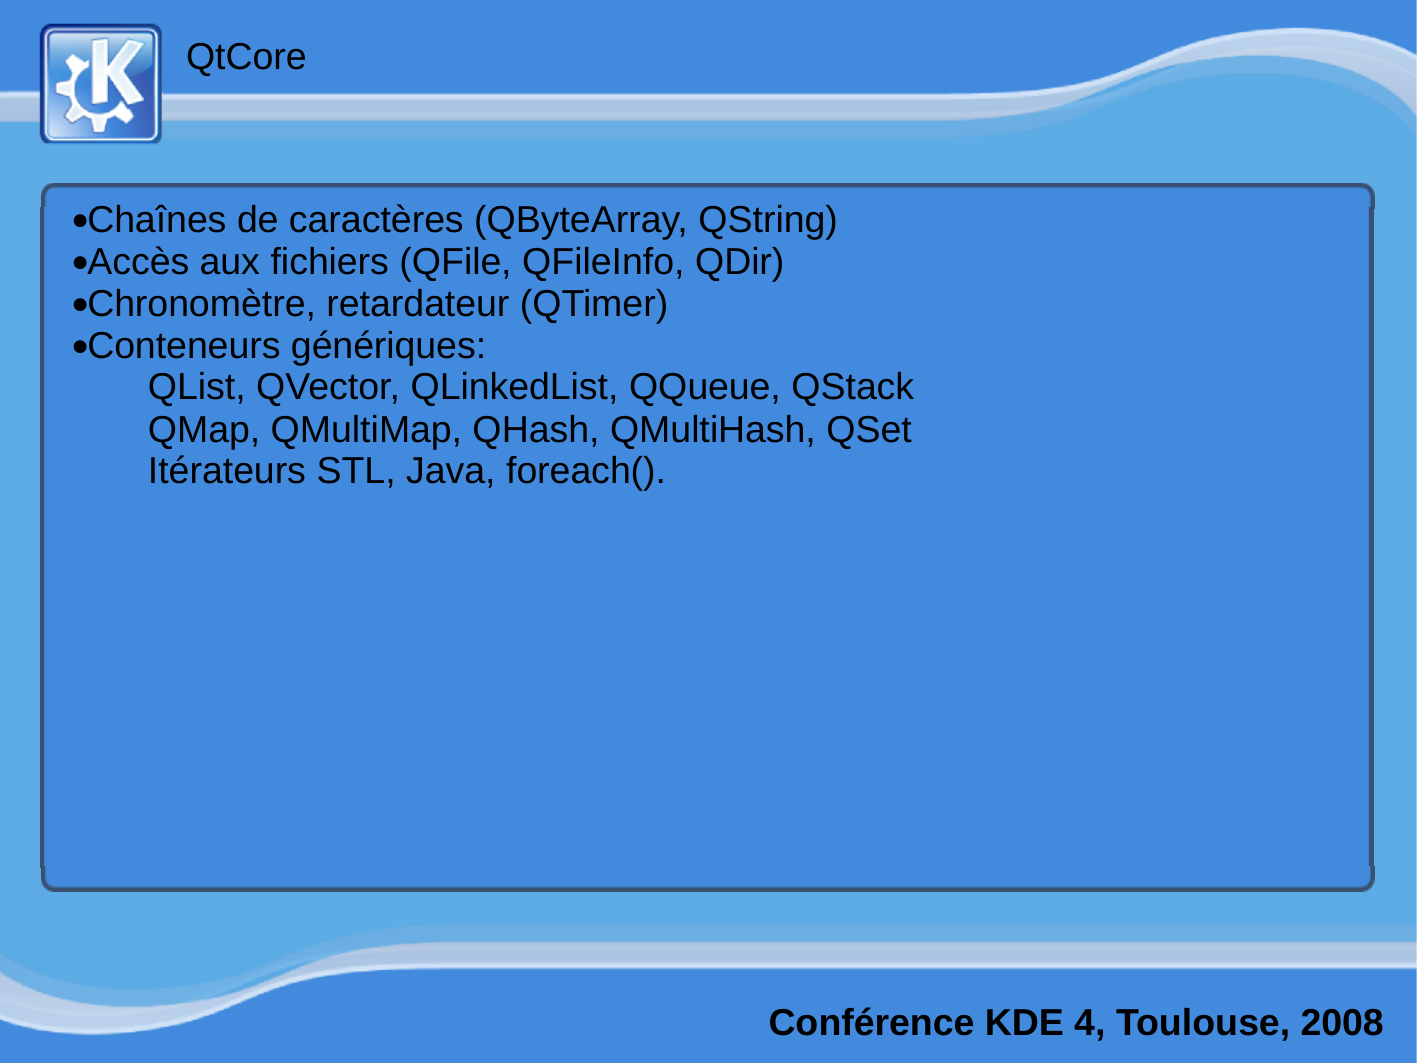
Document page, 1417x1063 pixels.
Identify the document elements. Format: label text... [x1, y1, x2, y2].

text_box QtCore [171, 27, 1048, 105]
picture [0, 0, 1417, 1063]
text_box Chaînes de caractères (QByteArray, QString) Accès aux fichiers (QFile, QFileInfo, QDir) Chronomètre, retardateur (QTimer) Conteneurs génériques: QList, QVector, QLinkedList, QQueue, QStack QMap, QMultiMap, QHash, QMultiHash, QSet Itérateurs STL, Java, foreach(). [58, 190, 1359, 885]
